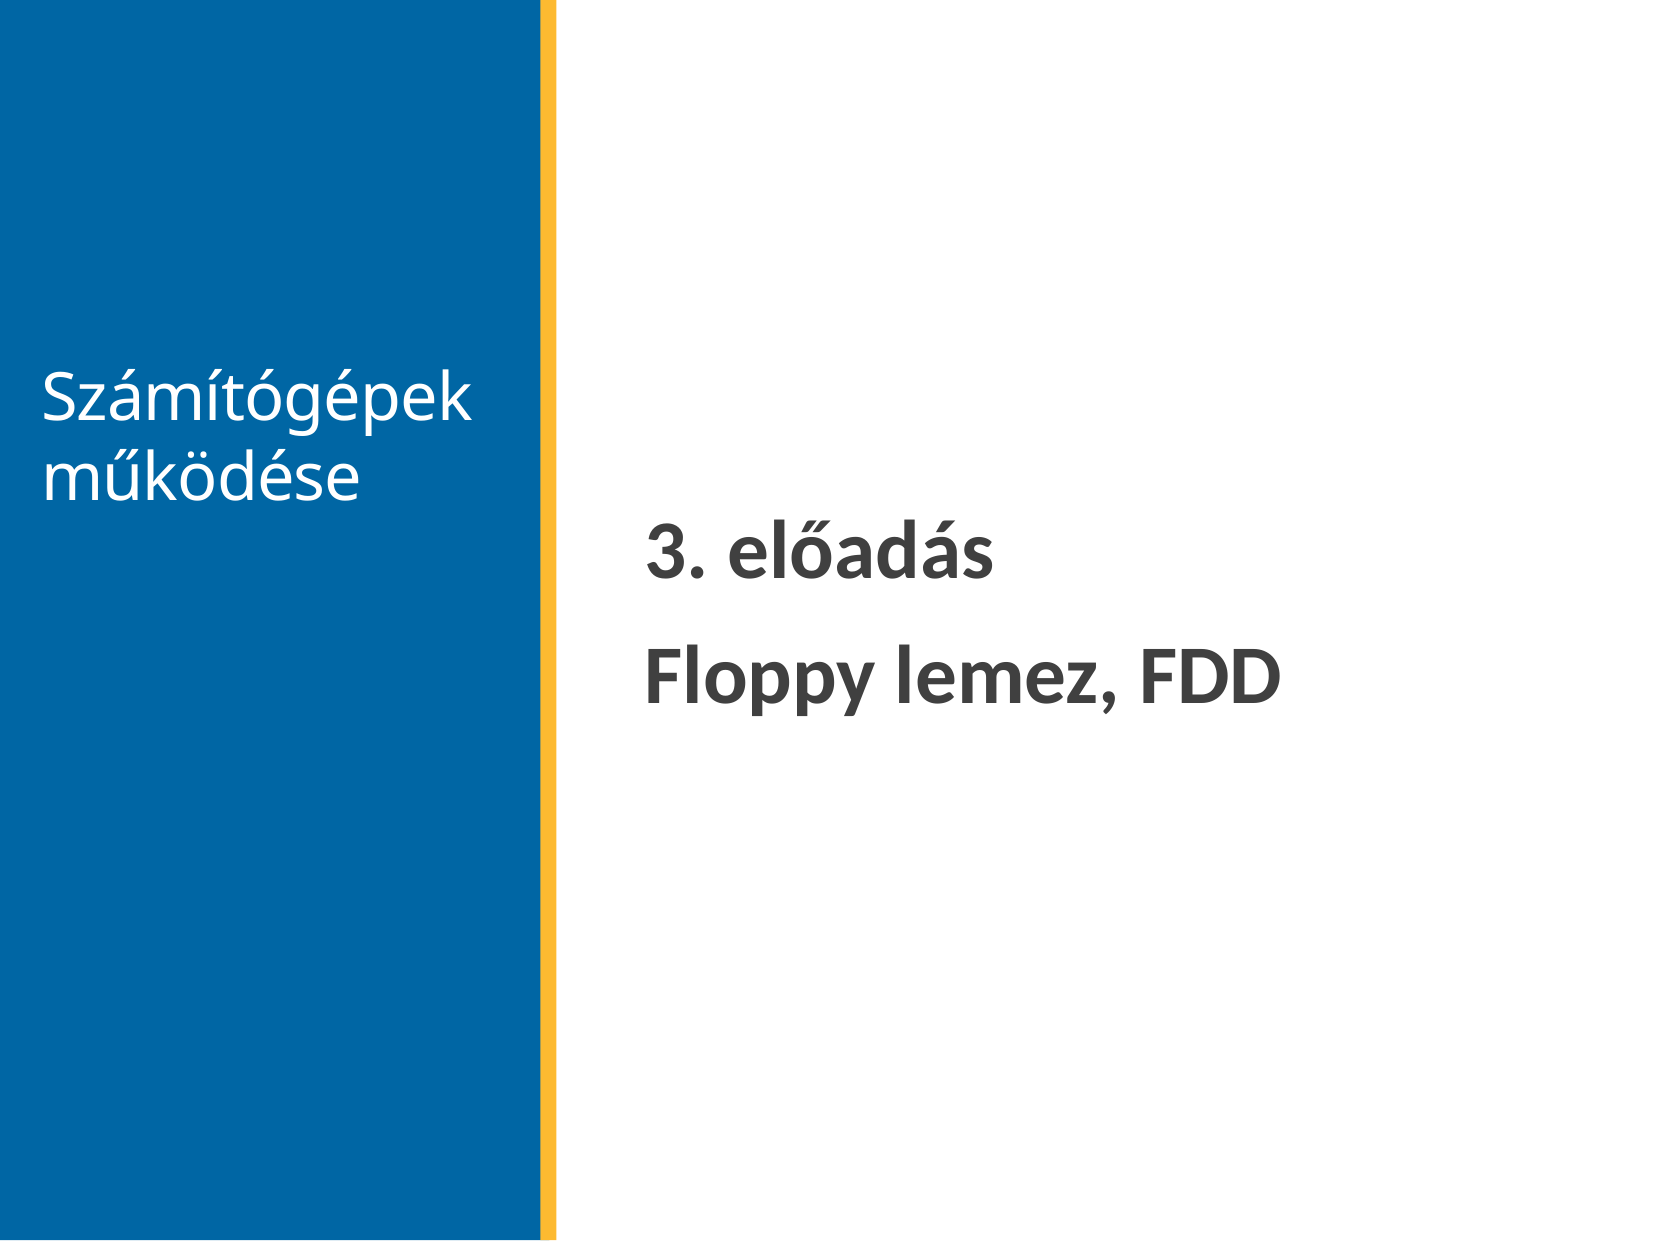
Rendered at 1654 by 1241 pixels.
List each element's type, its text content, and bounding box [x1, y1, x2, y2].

title Számítógépek működése [25, 107, 497, 521]
list 3. előadás Floppy lemez, FDD [625, 132, 1532, 1084]
